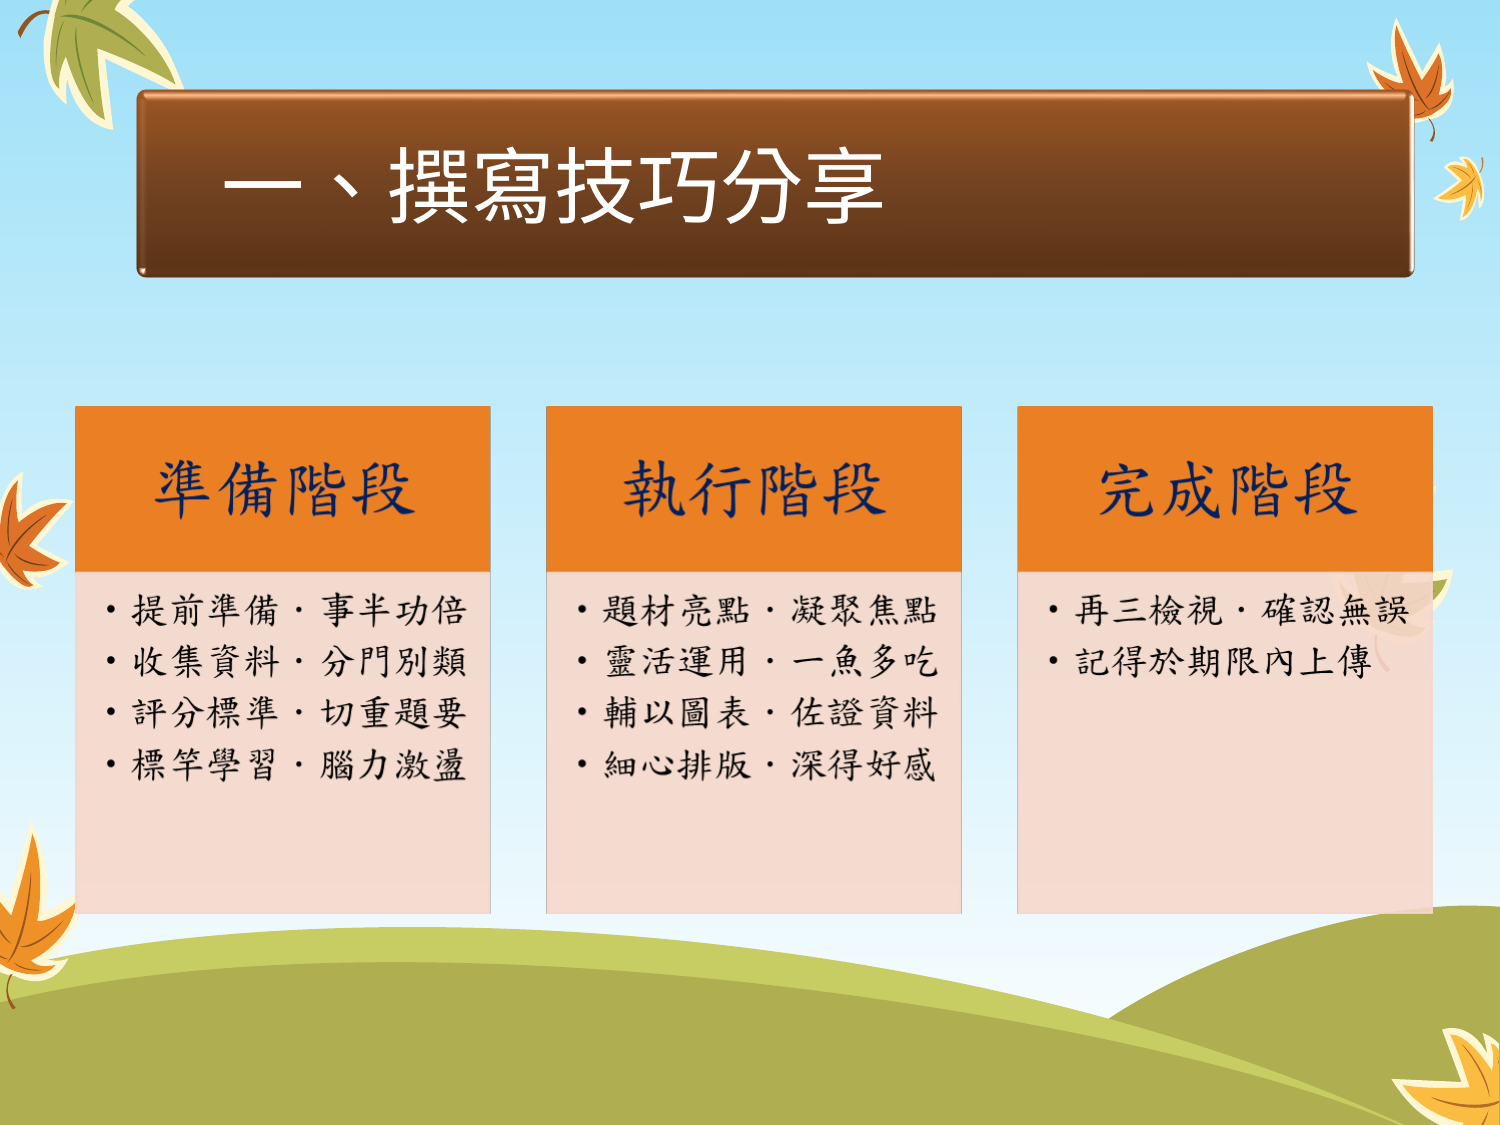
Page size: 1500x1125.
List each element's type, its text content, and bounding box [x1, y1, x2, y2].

picture [66, 404, 1435, 916]
text_box 一、撰寫技巧分享 [206, 126, 1365, 242]
picture [134, 54, 1423, 283]
